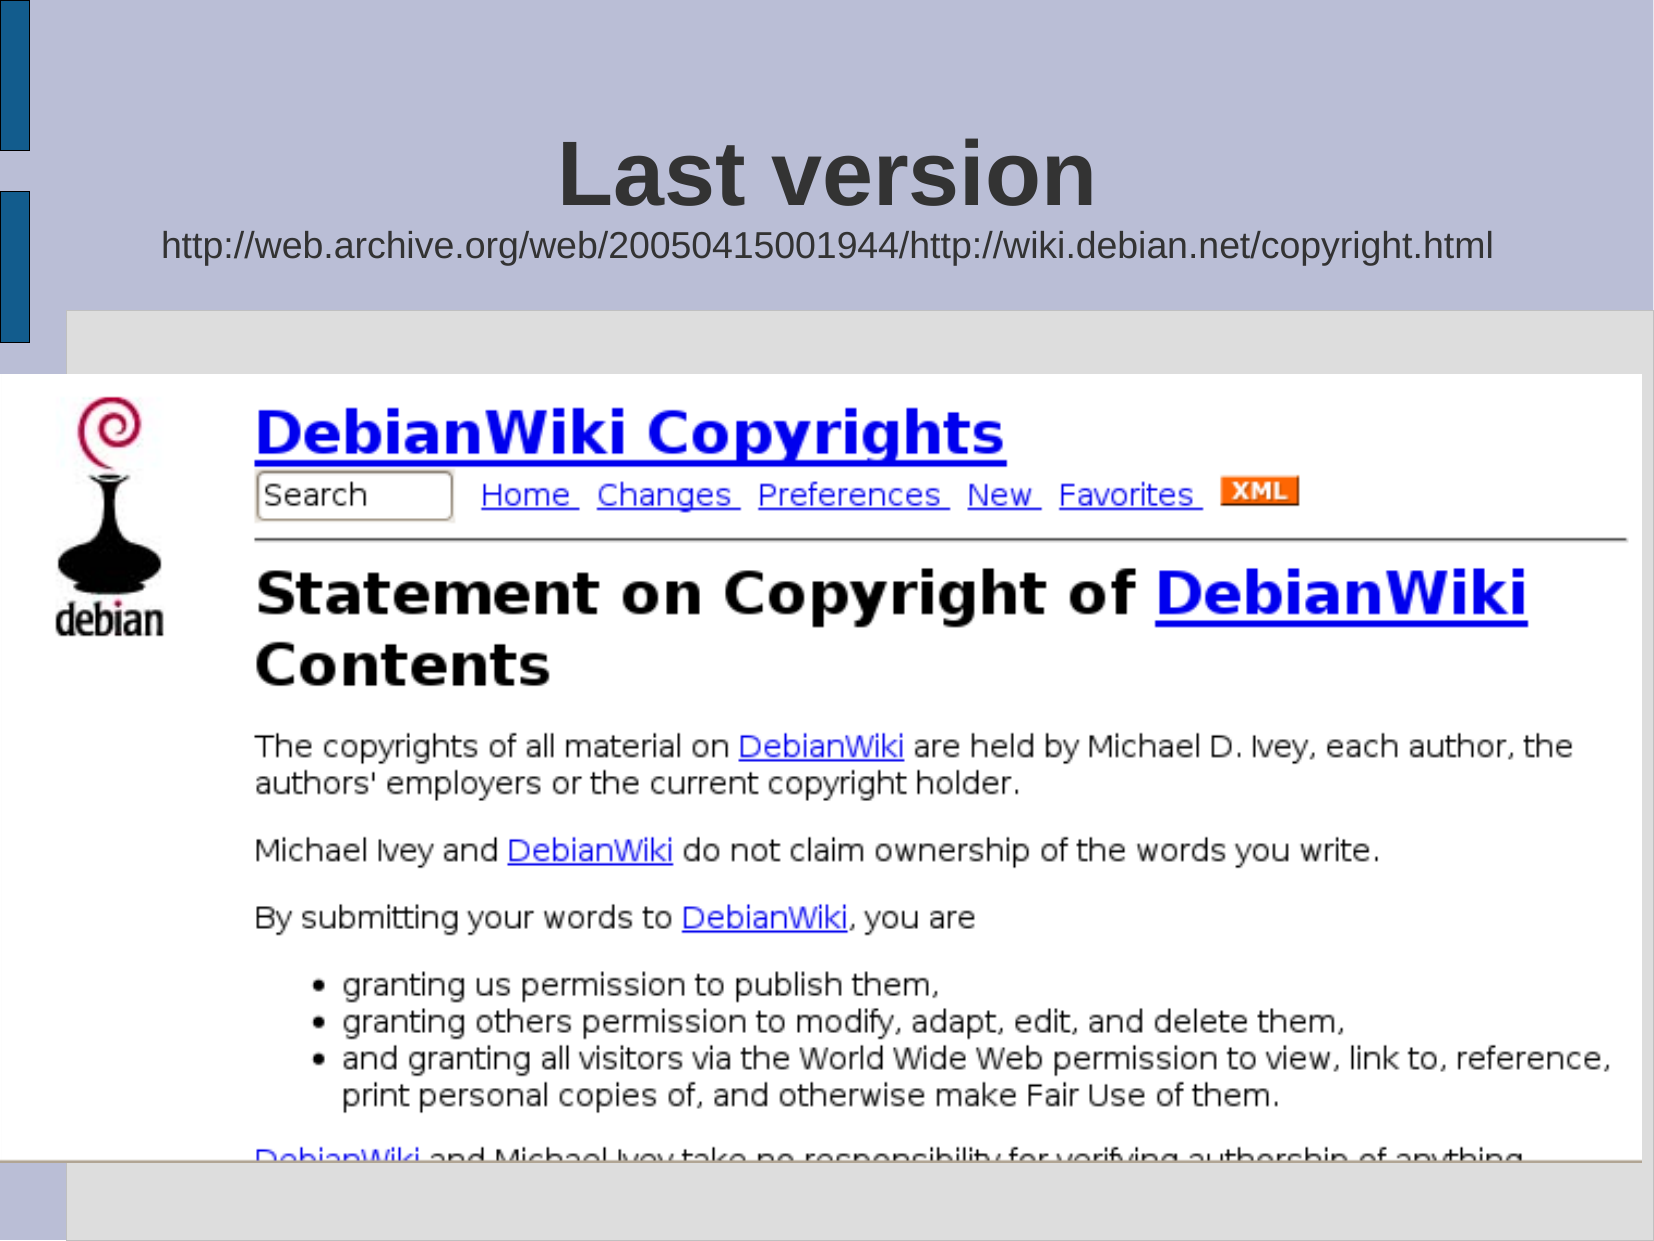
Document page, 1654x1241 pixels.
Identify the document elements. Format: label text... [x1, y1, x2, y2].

title Last version http://web.archive.org/web/20050415001944/http://wiki.debian.net/copyright.html [121, 91, 1534, 299]
picture [0, 374, 1642, 1163]
